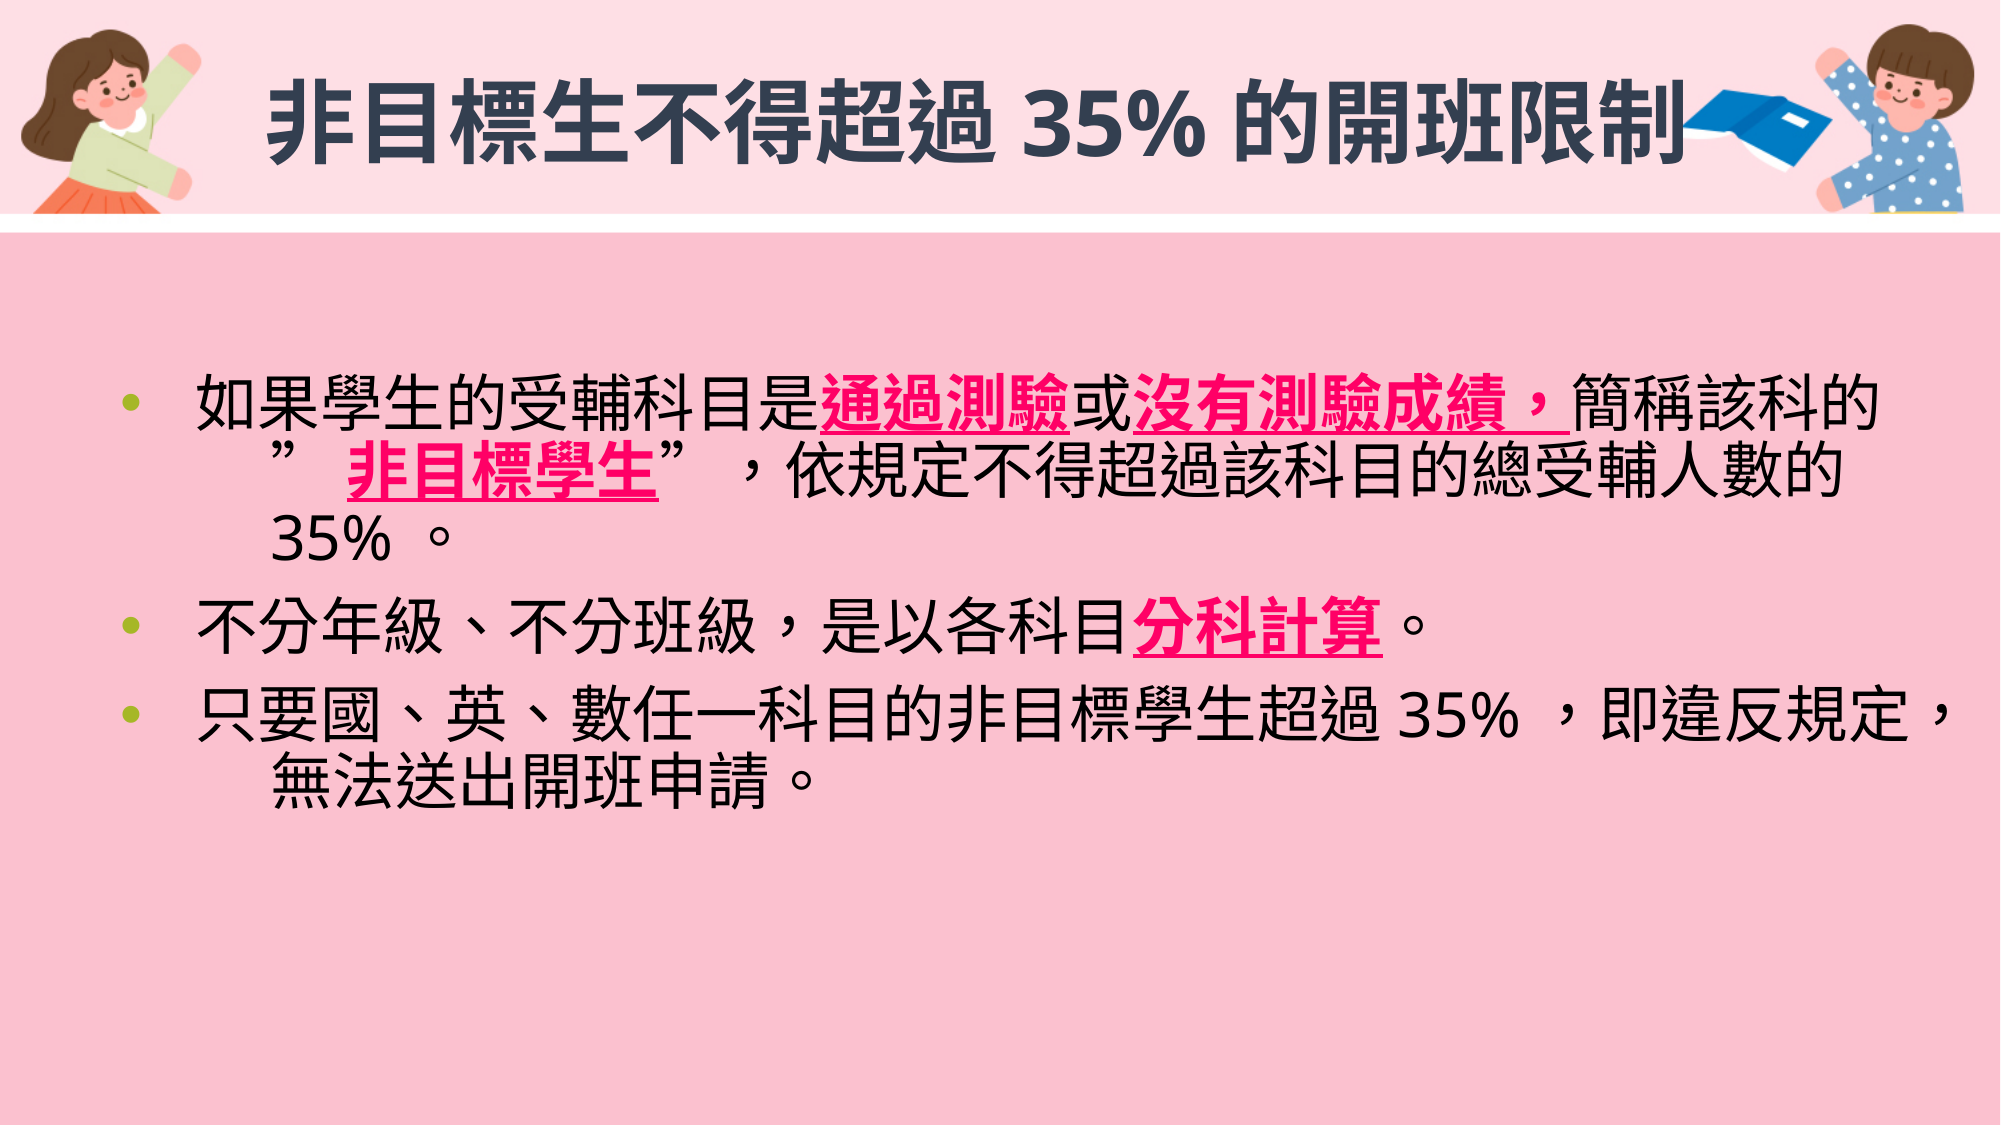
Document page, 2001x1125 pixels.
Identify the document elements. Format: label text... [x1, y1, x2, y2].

text_box 非目標生不得超過35%的開班限制 [250, 58, 1705, 183]
text_box 如果學生的受輔科目是通過測驗或沒有測驗成績，簡稱該科的” 非目標學生”，依規定不得超過該科目的總受輔人數的35%。 不分年級、不分班級，是以各科目分科計算。 只要國、英、數任一科目的非目標學生超過35%，即違反規定，無法送出開班申請。 [105, 365, 1946, 826]
